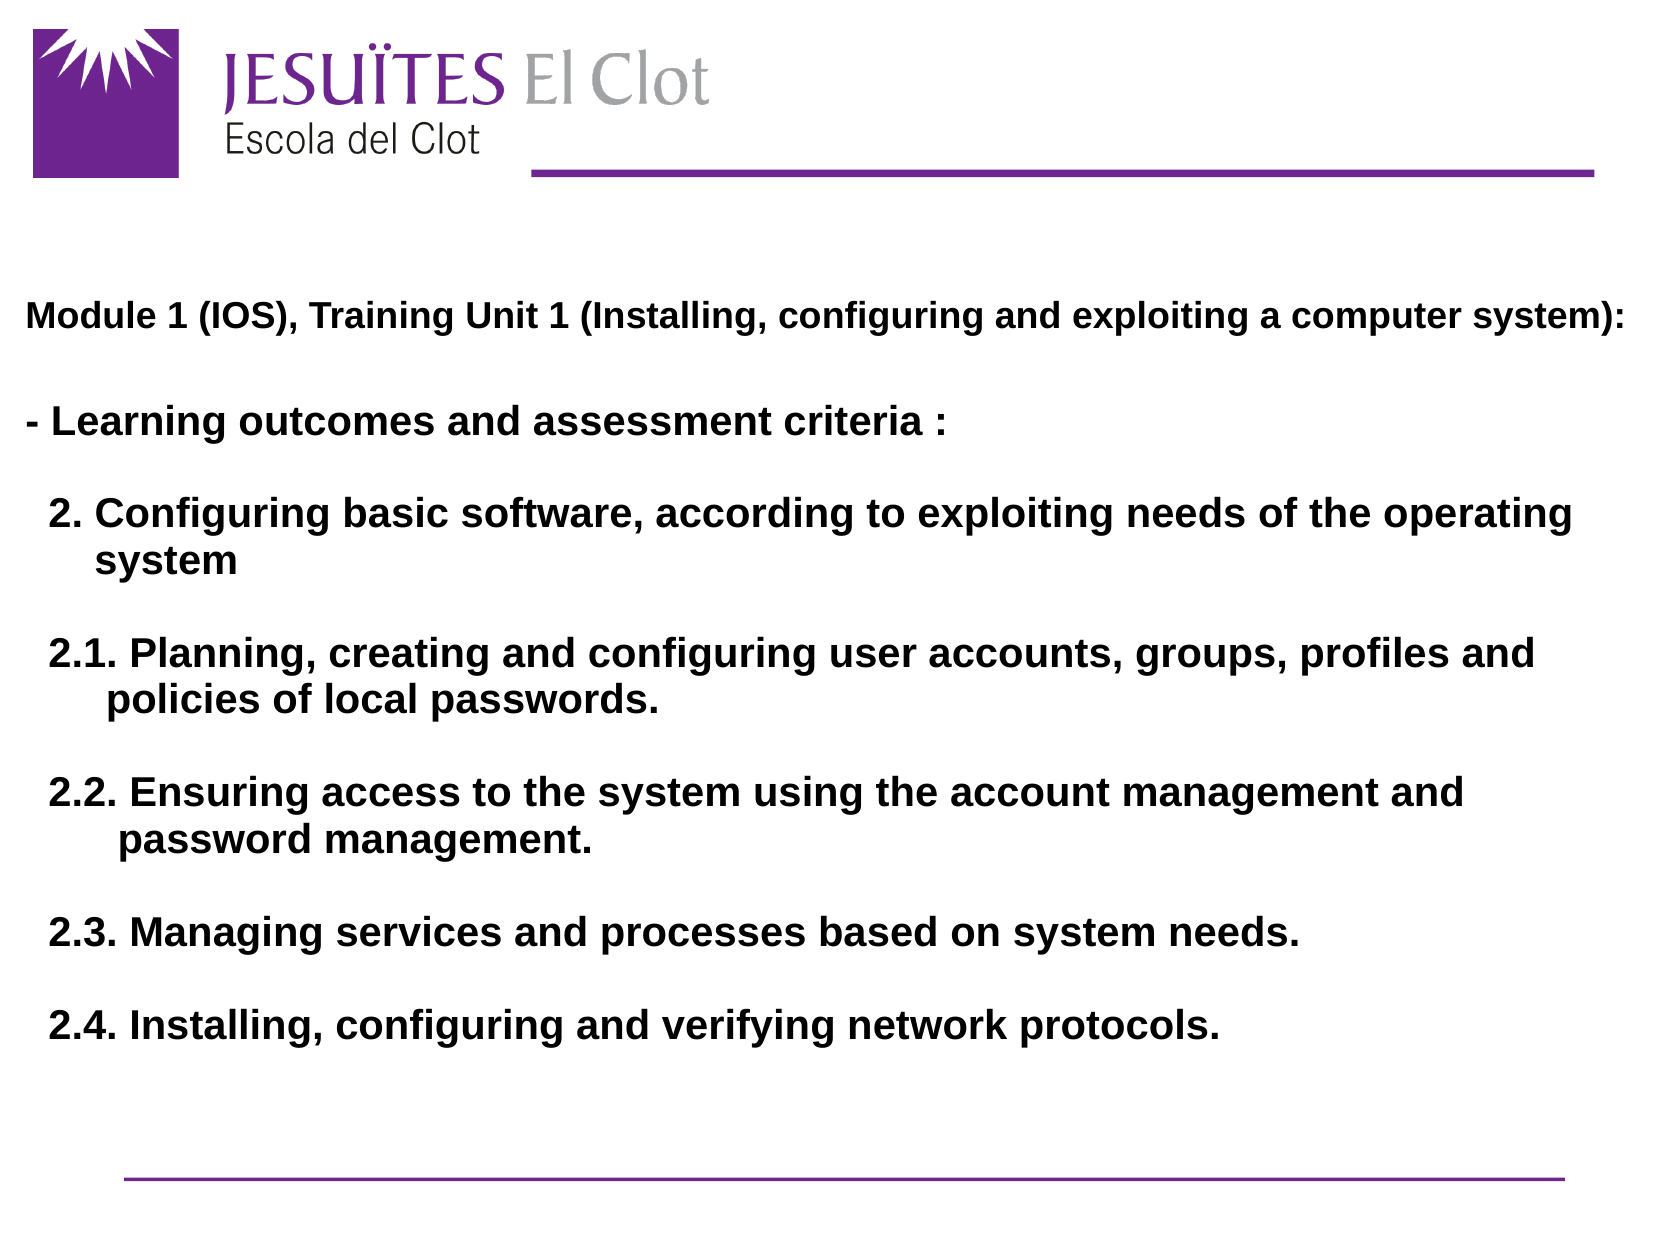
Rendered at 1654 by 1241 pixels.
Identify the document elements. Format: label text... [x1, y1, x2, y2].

text_box [709, 169, 1595, 178]
text_box Module 1 (IOS), Training Unit 1 (Installing, configuring and exploiting a computer system): - Learning outcomes and assessment criteria : 2. Configuring basic software, according to exploiting needs of the operating system 2.1. Planning, creating and configuring user accounts, groups, profiles and policies of local passwords. 2.2. Ensuring access to the system using the account management and password management. 2.3. Managing services and processes based on system needs. 2.4. Installing, configuring and verifying network protocols. [10, 287, 1654, 1102]
picture [33, 29, 709, 178]
text_box [124, 1177, 1565, 1182]
